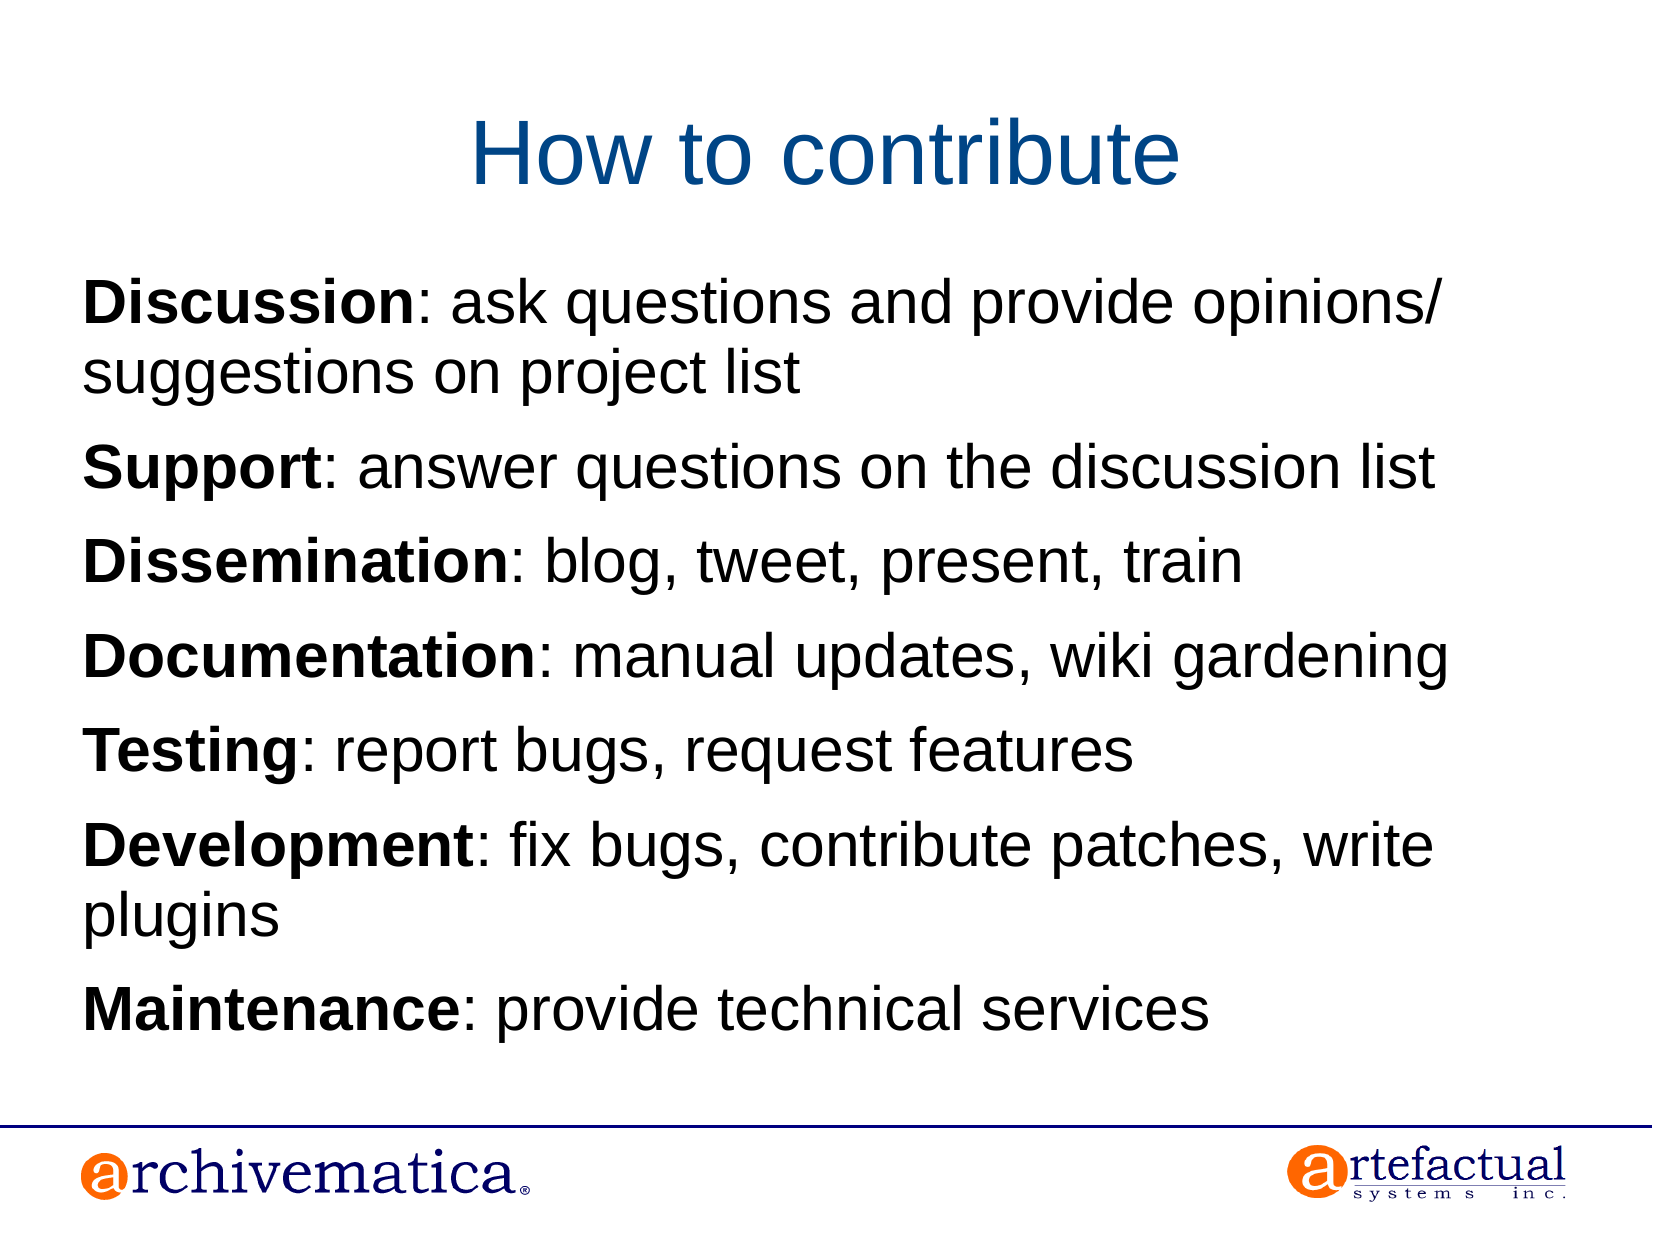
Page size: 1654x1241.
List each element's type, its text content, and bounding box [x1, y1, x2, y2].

picture [81, 1133, 531, 1216]
title How to contribute [82, 49, 1571, 257]
subtitle Discussion: ask questions and provide opinions/ suggestions on project list Support: answer questions on the discussion list Dissemination: blog, tweet, present, train Documentation: manual updates, wiki gardening Testing: report bugs, request features Development: fix bugs, contribute patches, write plugins Maintenance: provide technical services [82, 267, 1619, 1045]
picture [1280, 1137, 1577, 1209]
